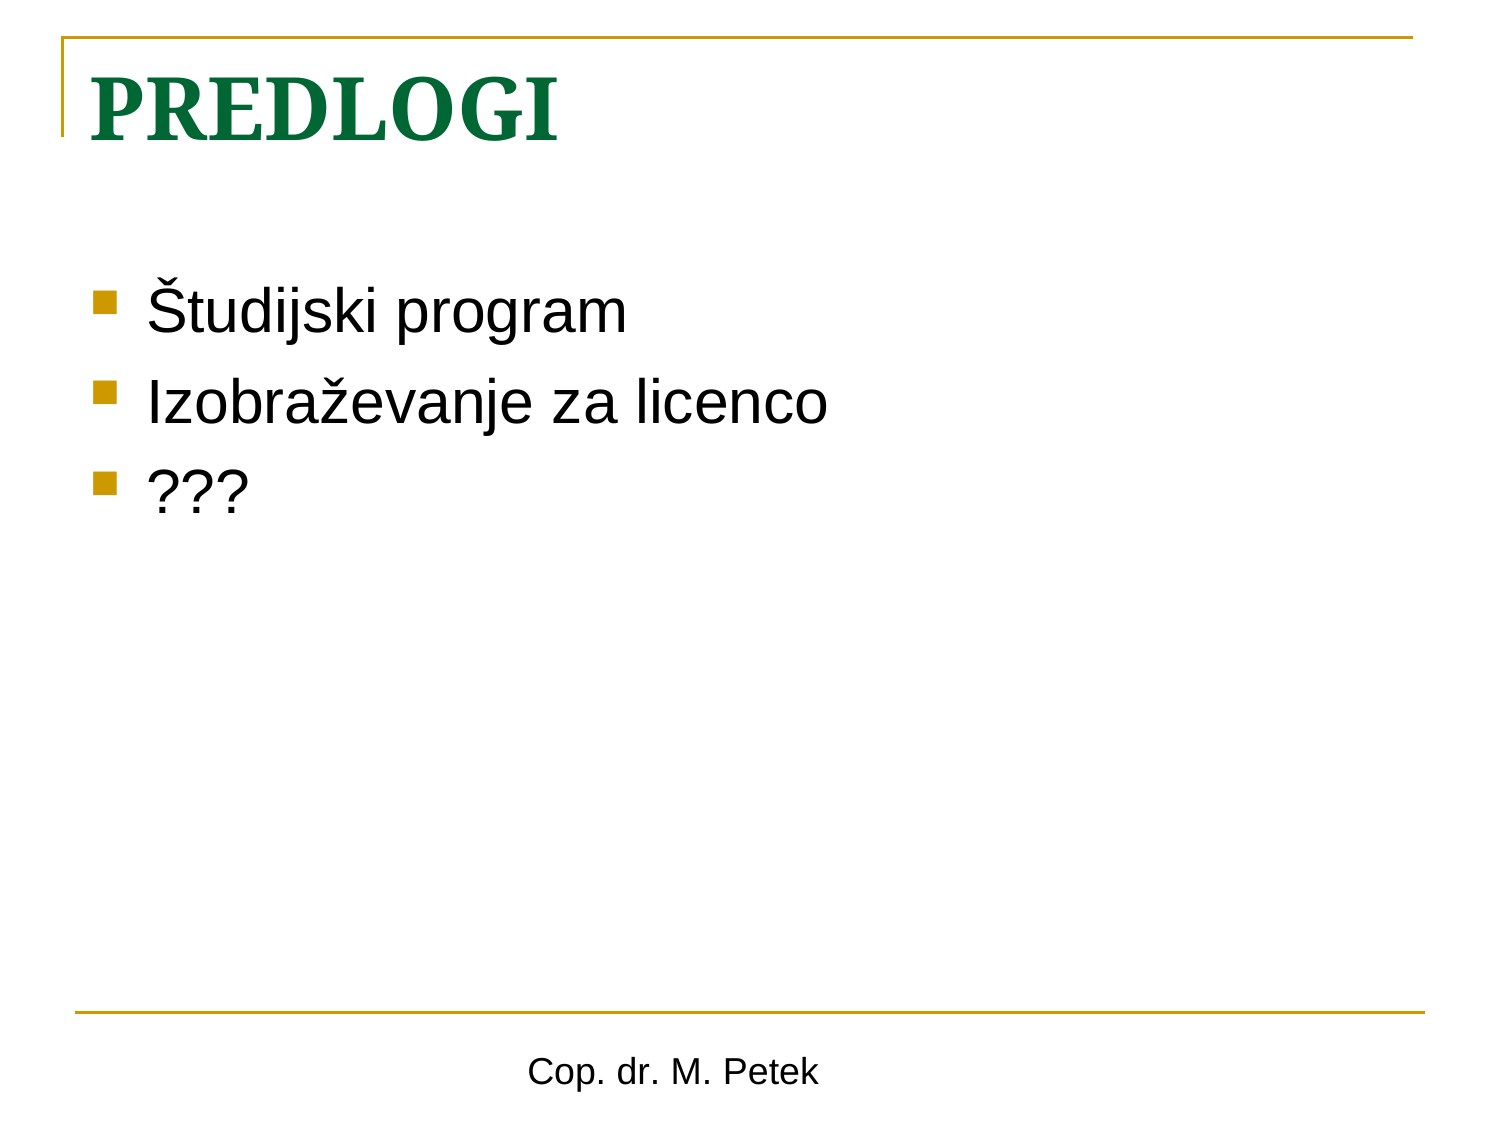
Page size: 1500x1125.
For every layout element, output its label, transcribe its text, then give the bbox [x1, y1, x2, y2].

title PREDLOGI [75, 45, 1426, 233]
list Študijski program Izobraževanje za licenco ??? [75, 262, 1426, 1006]
